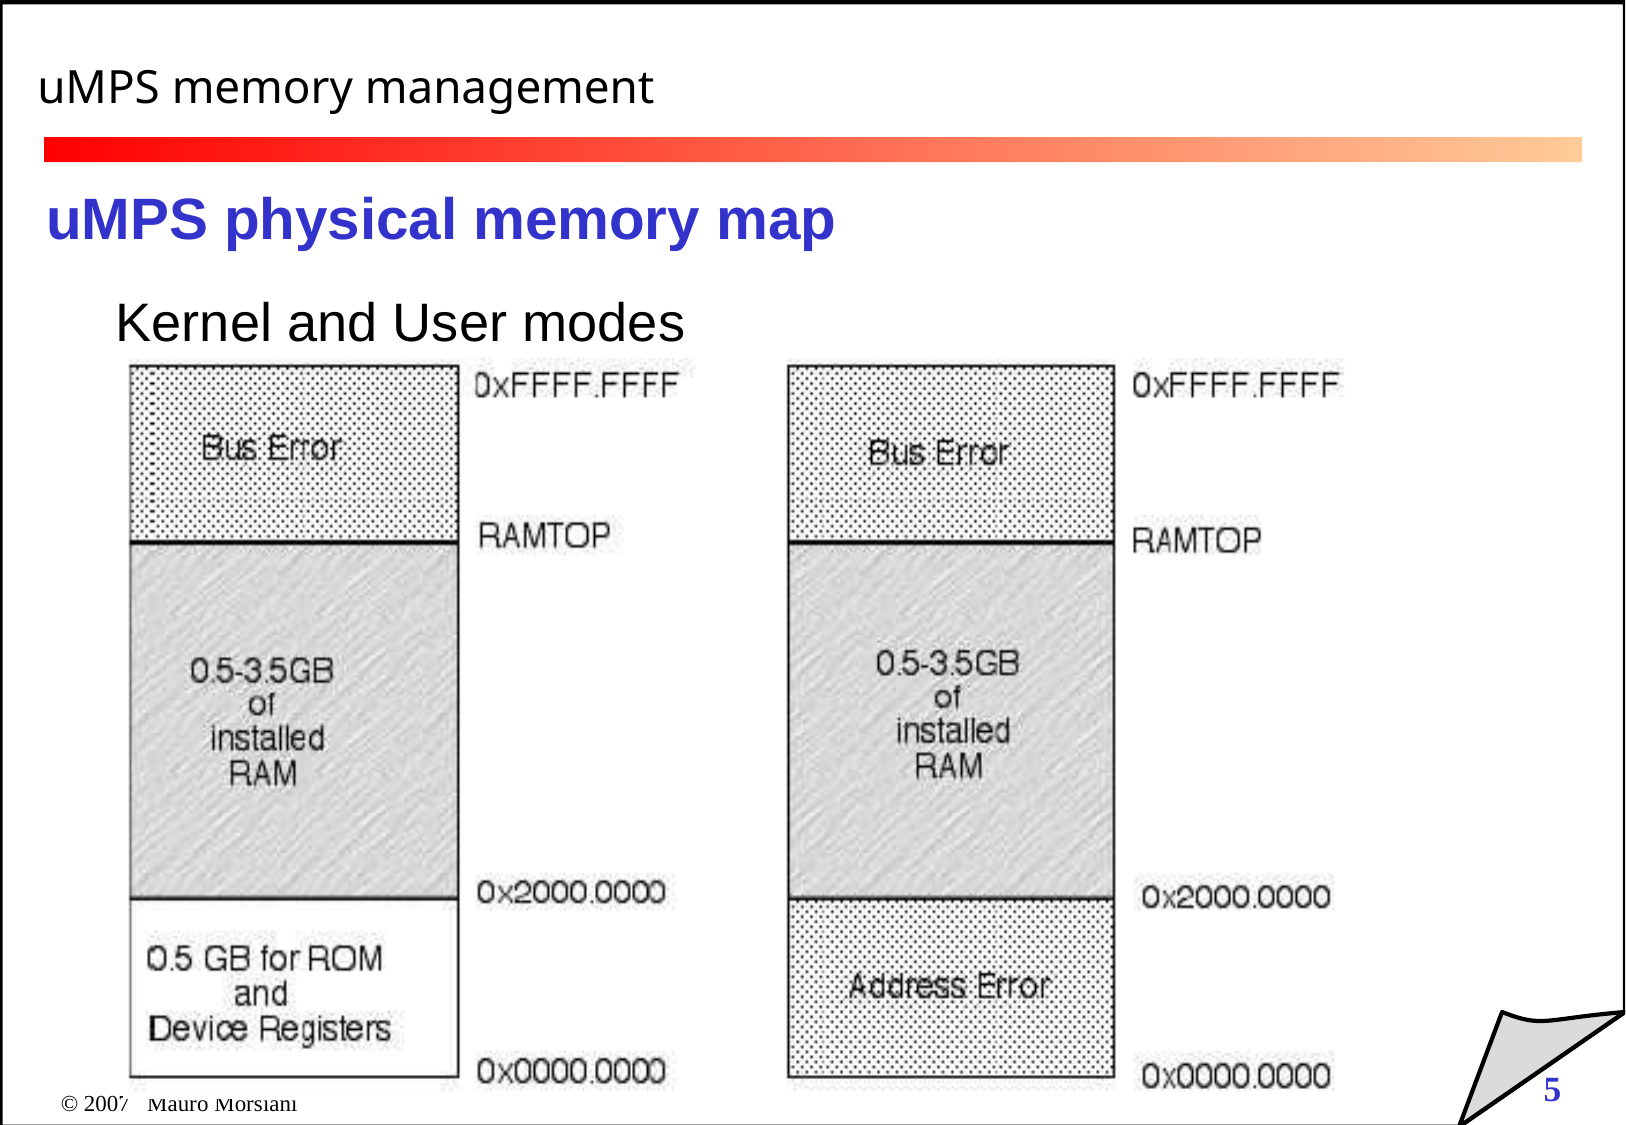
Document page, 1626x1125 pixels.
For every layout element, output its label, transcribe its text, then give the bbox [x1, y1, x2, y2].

title uMPS memory management [37, 44, 1587, 130]
list uMPS physical memory map Kernel and User modes [46, 187, 1549, 713]
picture [123, 713, 1349, 1099]
